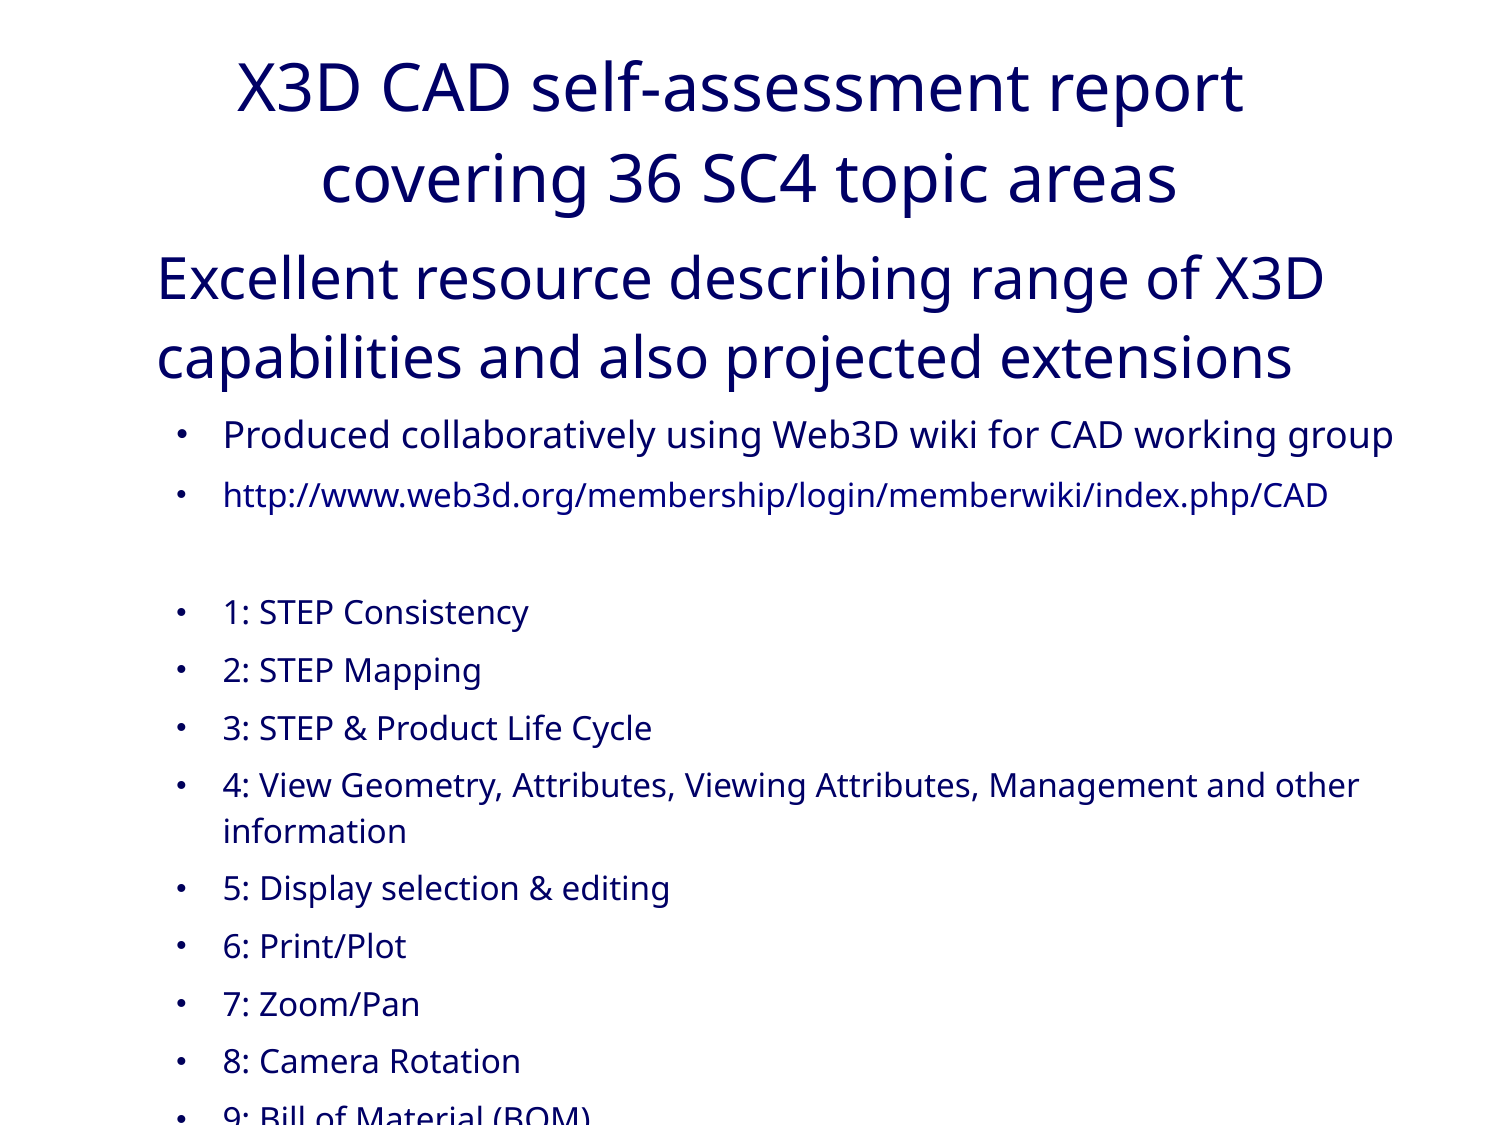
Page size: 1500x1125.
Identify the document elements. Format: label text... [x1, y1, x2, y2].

title X3D CAD self-assessment report covering 36 SC4 topic areas [112, 44, 1388, 218]
list Excellent resource describing range of X3D capabilities and also projected extensions Produced collaboratively using Web3D wiki for CAD working group http://www.web3d.org/membership/login/memberwiki/index.php/CAD 1: STEP Consistency 2: STEP Mapping 3: STEP & Product Life Cycle 4: View Geometry, Attributes, Viewing Attributes, Management and other information 5: Display selection & editing 6: Print/Plot 7: Zoom/Pan 8: Camera Rotation 9: Bill of Material (BOM) 10: Screen Capture 11: Measurement [100, 237, 1478, 1120]
